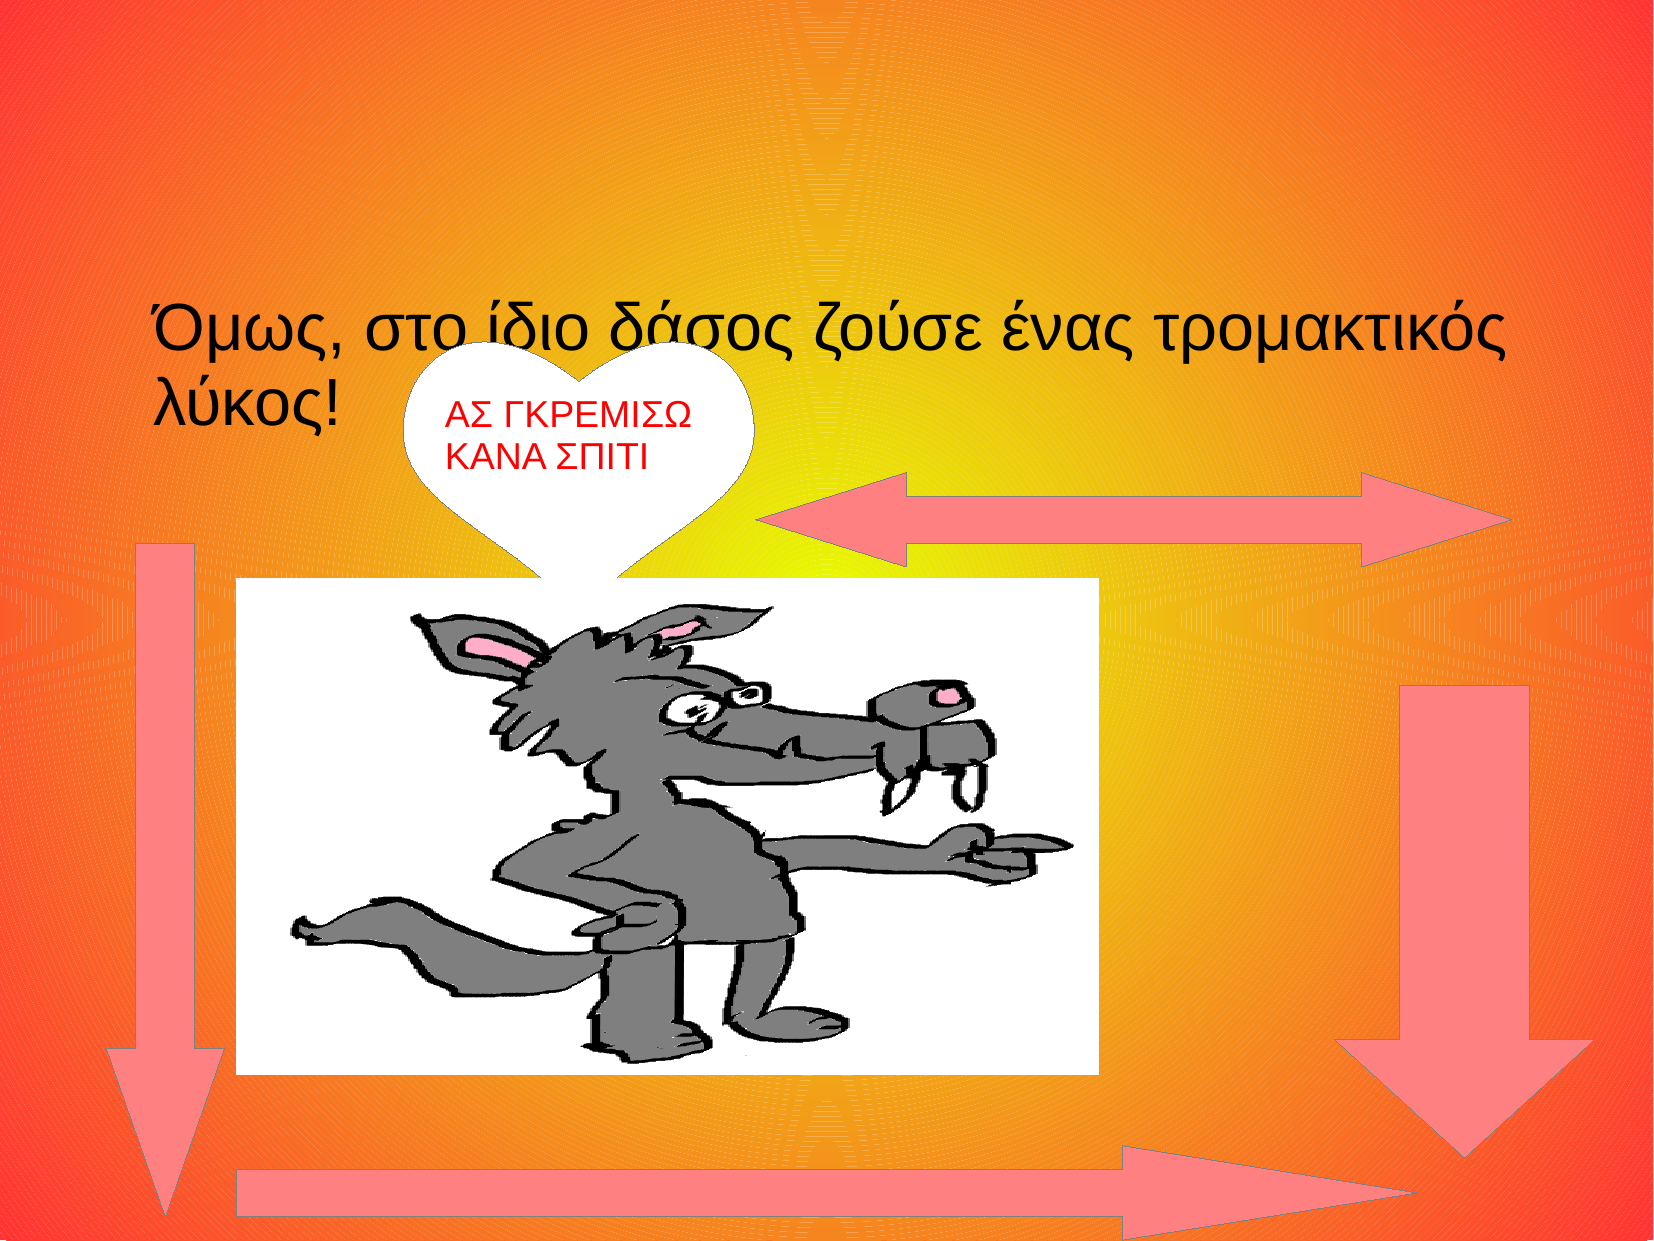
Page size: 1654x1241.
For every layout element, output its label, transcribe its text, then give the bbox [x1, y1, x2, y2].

picture [236, 578, 1099, 1075]
text_box ΑΣ ΓΚΡΕΜΙΣΩ ΚΑΝΑ ΣΠΙΤΙ [403, 341, 755, 578]
text_box [1334, 685, 1595, 1158]
text_box [106, 543, 225, 1217]
text_box [236, 1145, 1418, 1241]
text_box [755, 472, 1512, 567]
list Όμως, στο ίδιο δάσος ζούσε ένας τρομακτικός λύκος! [82, 290, 1538, 1010]
